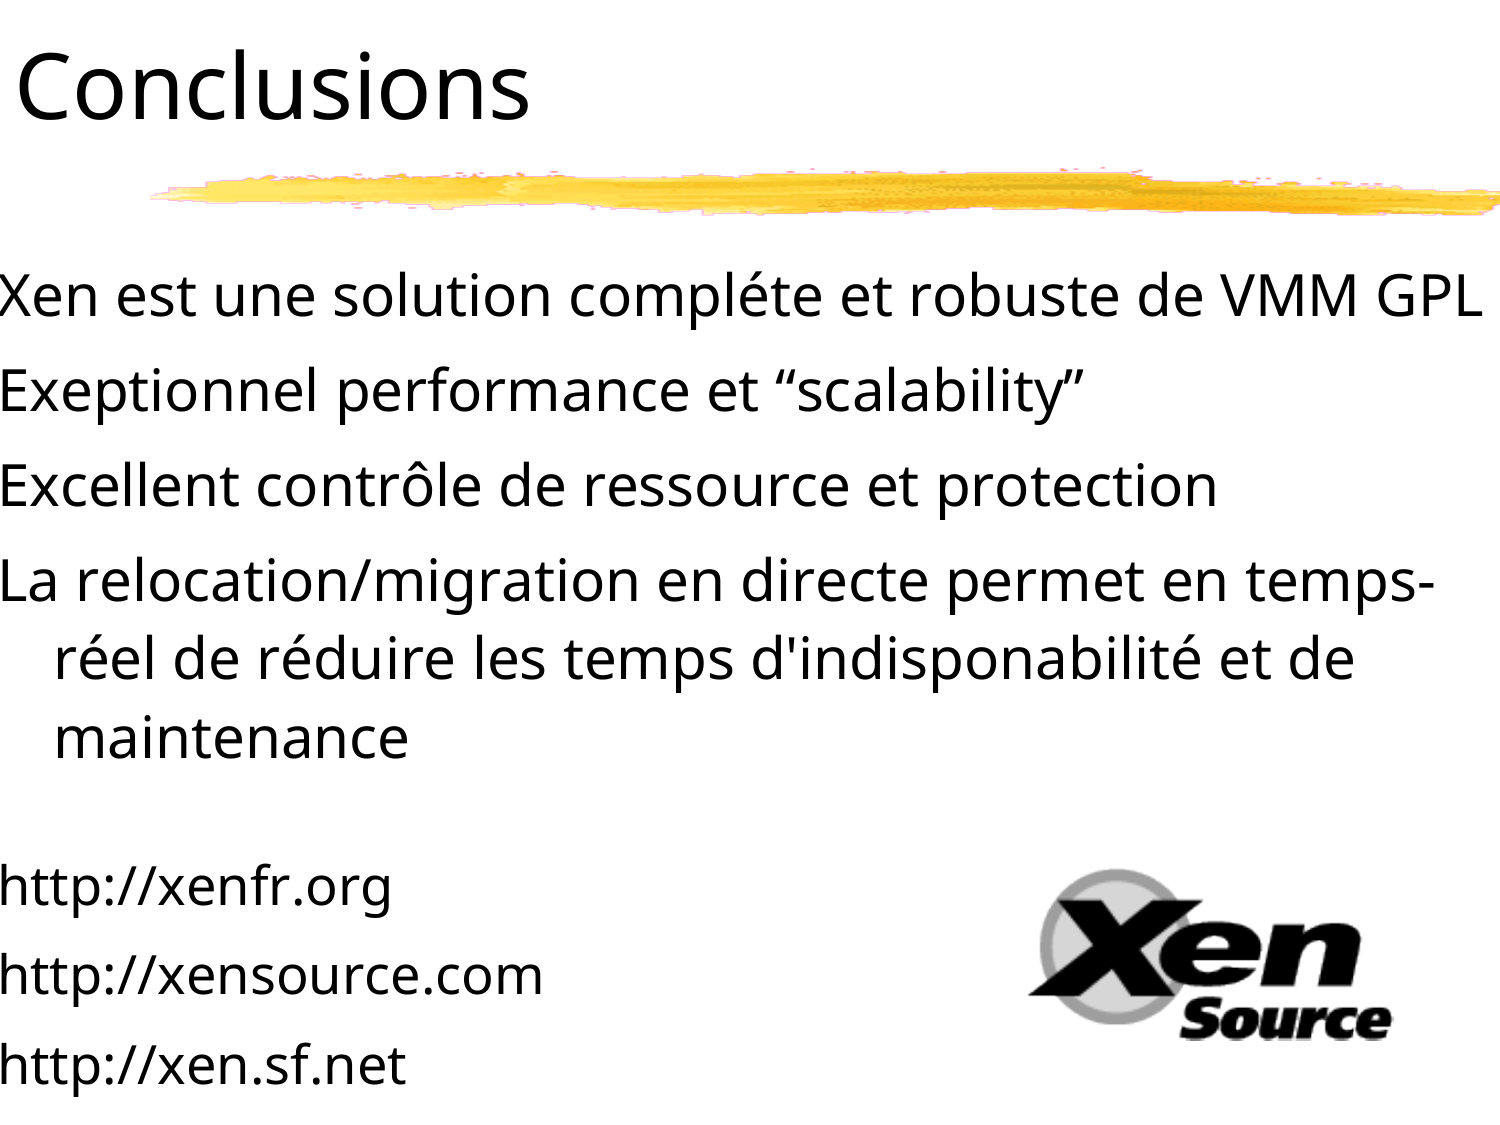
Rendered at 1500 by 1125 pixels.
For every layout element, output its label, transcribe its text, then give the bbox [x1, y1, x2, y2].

text_box [1027, 868, 1394, 1041]
list Xen est une solution compléte et robuste de VMM GPL Exeptionnel performance et “scalability” Excellent contrôle de ressource et protection La relocation/migration en directe permet en temps-réel de réduire les temps d'indisponabilité et de maintenance http://xenfr.org http://xensource.com http://xen.sf.net [0, 246, 1500, 1121]
title Conclusions [0, 3, 1500, 149]
picture [150, 162, 1500, 226]
